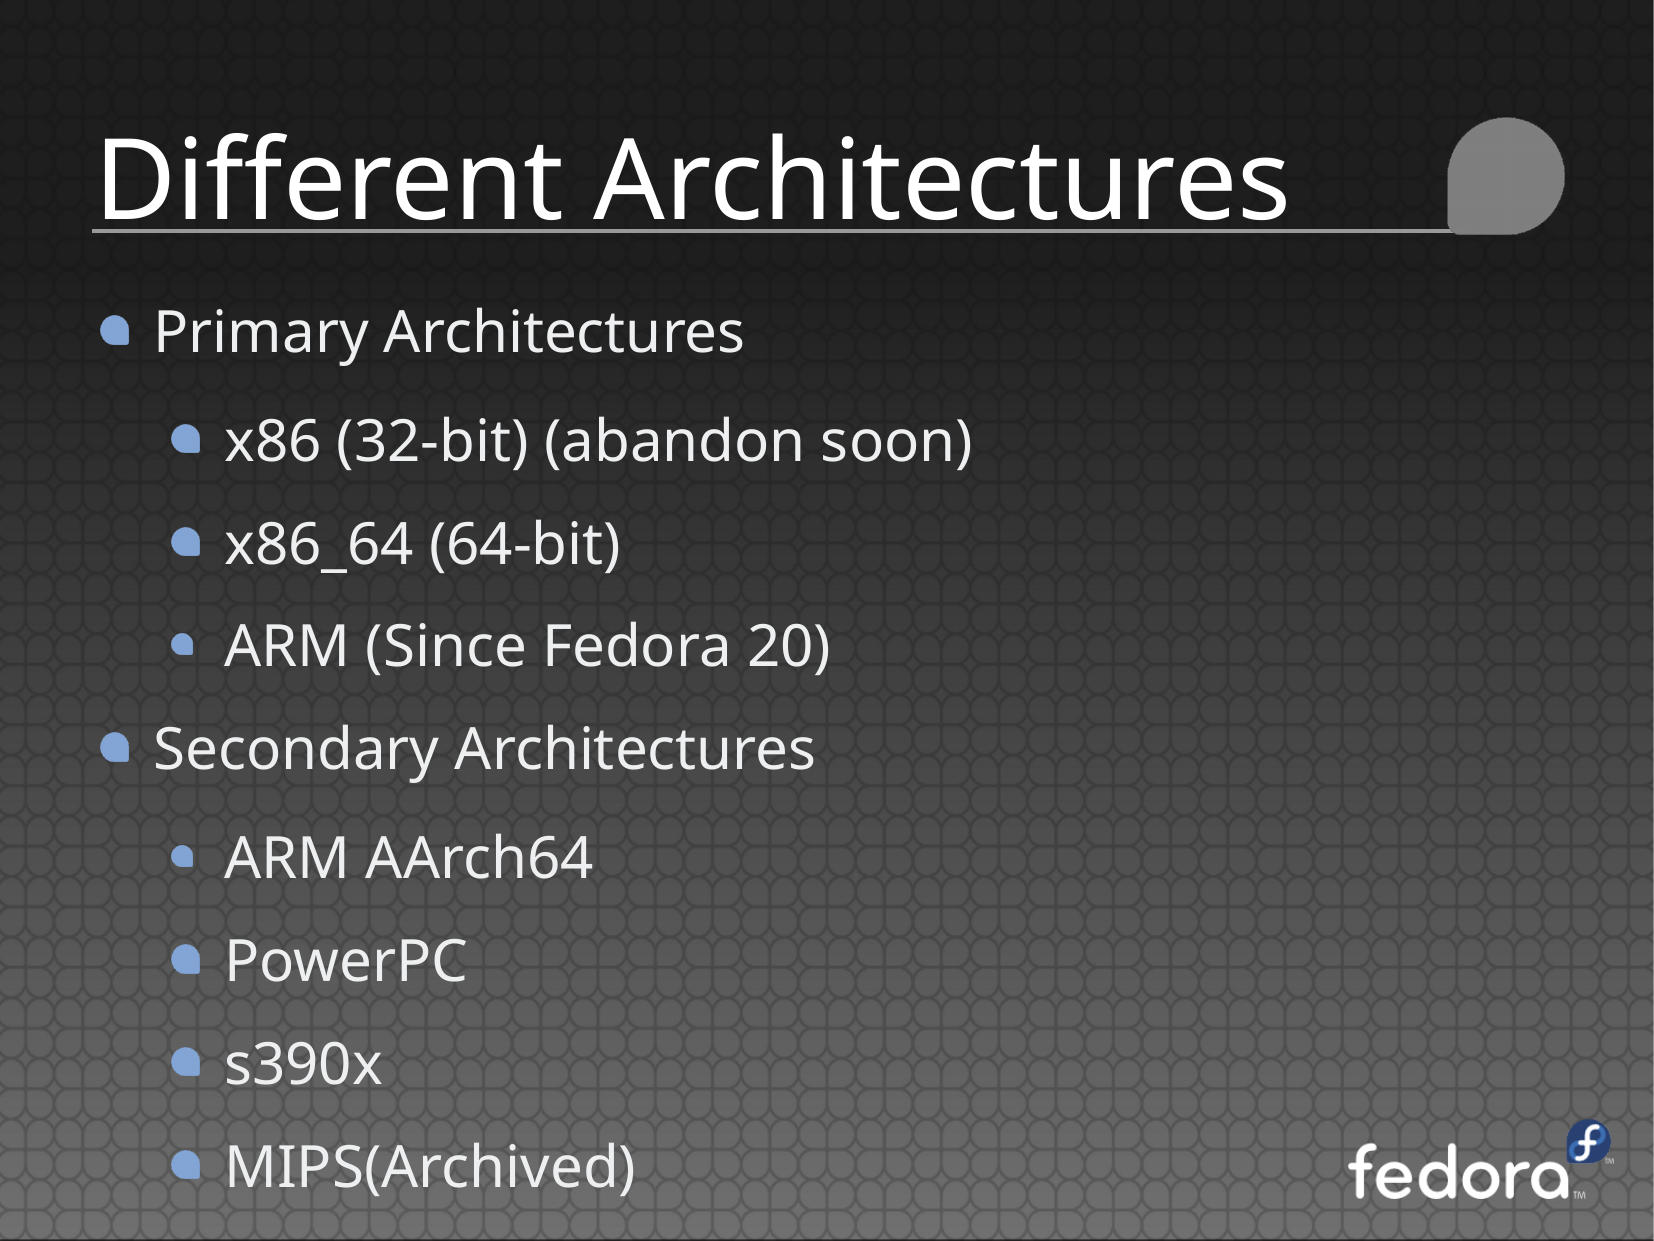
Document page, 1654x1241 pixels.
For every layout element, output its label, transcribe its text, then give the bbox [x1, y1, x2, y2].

title Different Architectures [94, 100, 1426, 251]
list Primary Architectures x86 (32-bit) (abandon soon) x86_64 (64-bit) ARM (Since Fedora 20) Secondary Architectures ARM AArch64 PowerPC s390x MIPS(Archived) [82, 290, 1571, 1101]
picture [0, 0, 1654, 1241]
